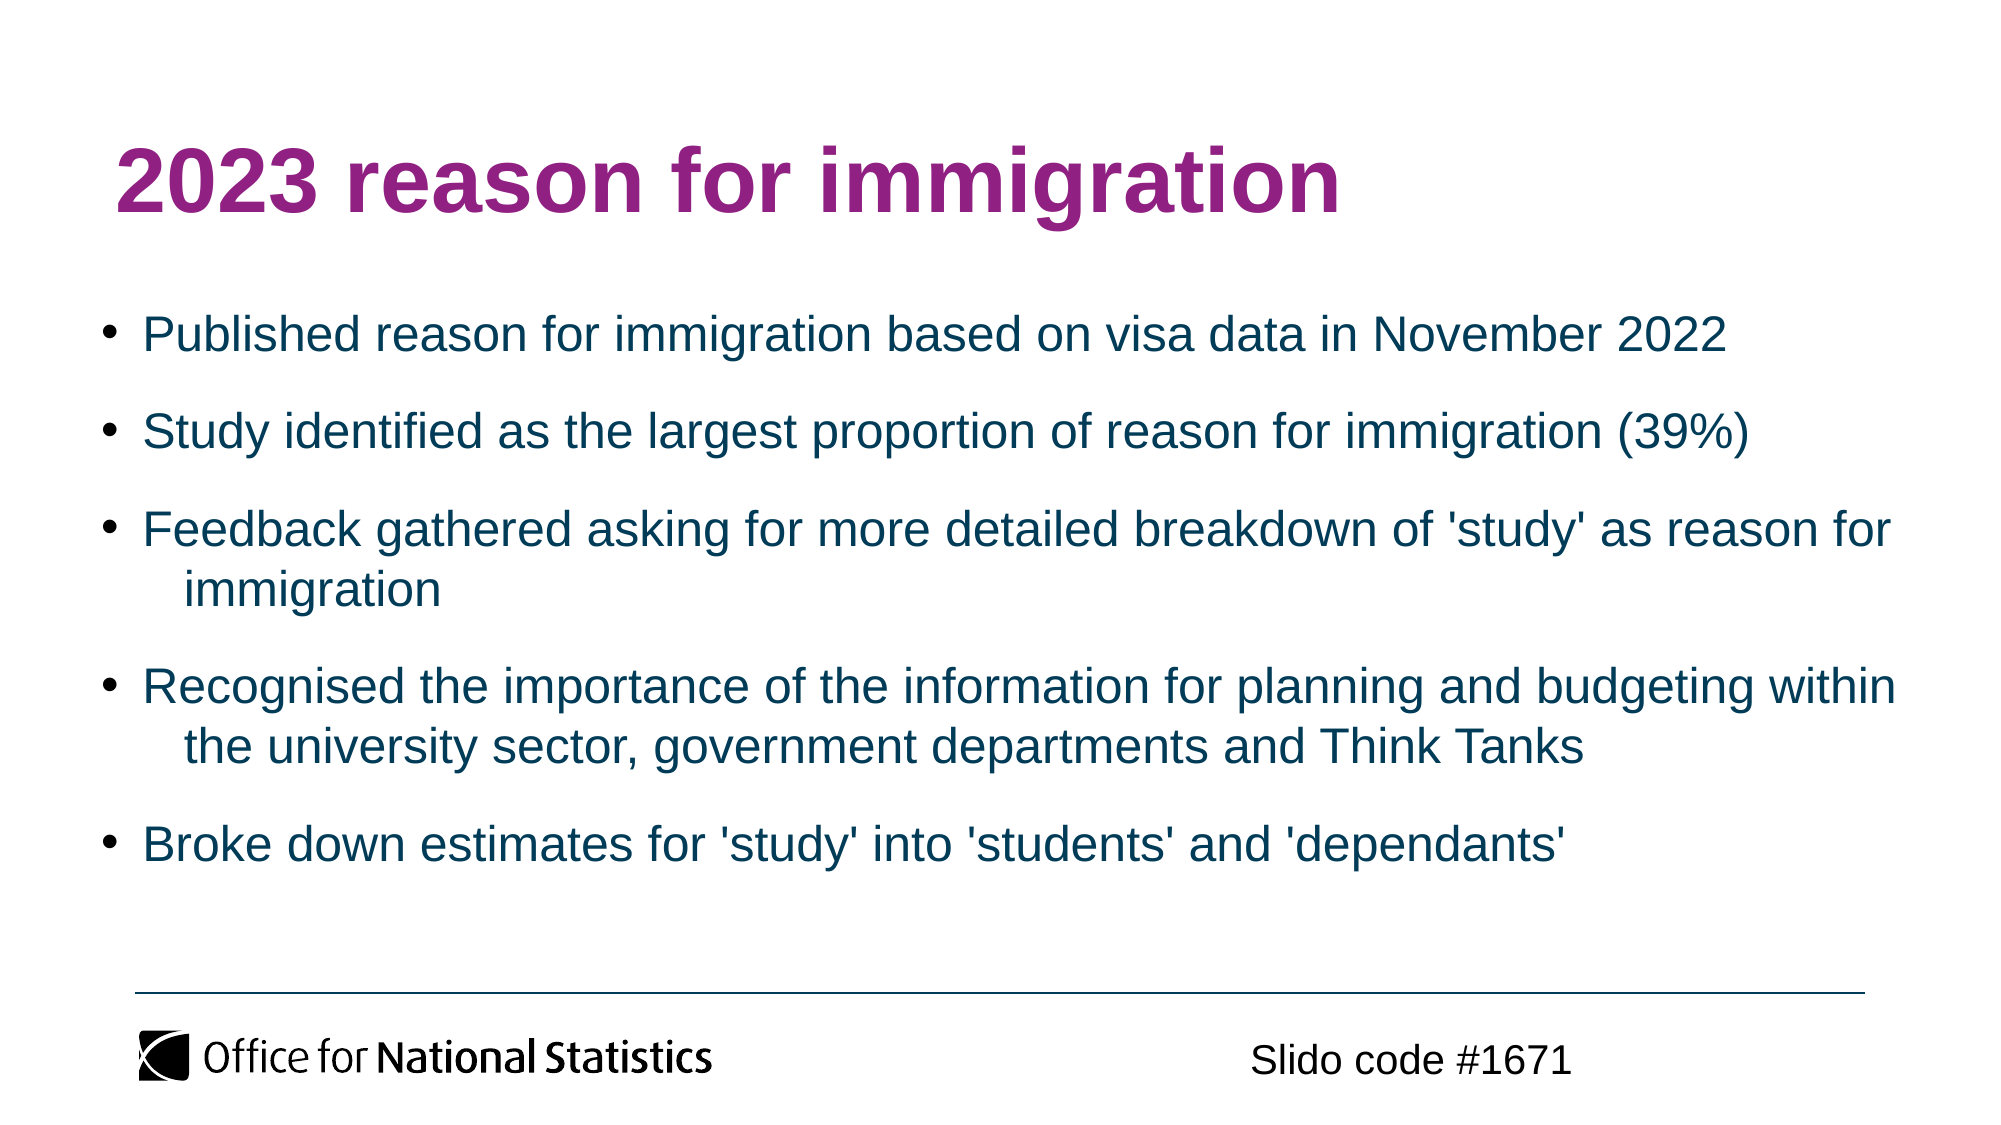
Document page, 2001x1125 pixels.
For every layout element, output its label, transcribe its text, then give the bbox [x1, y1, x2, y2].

text_box Slido code #1671 [1235, 1025, 1866, 1086]
text_box 2023 reason for immigration [116, 129, 1988, 233]
text_box Published reason for immigration based on visa data in November 2022 Study identified as the largest proportion of reason for immigration (39%) Feedback gathered asking for more detailed breakdown of 'study' as reason for immigration Recognised the importance of the information for planning and budgeting within the university sector, government departments and Think Tanks Broke down estimates for 'study' into 'students' and 'dependants' [101, 301, 1942, 984]
